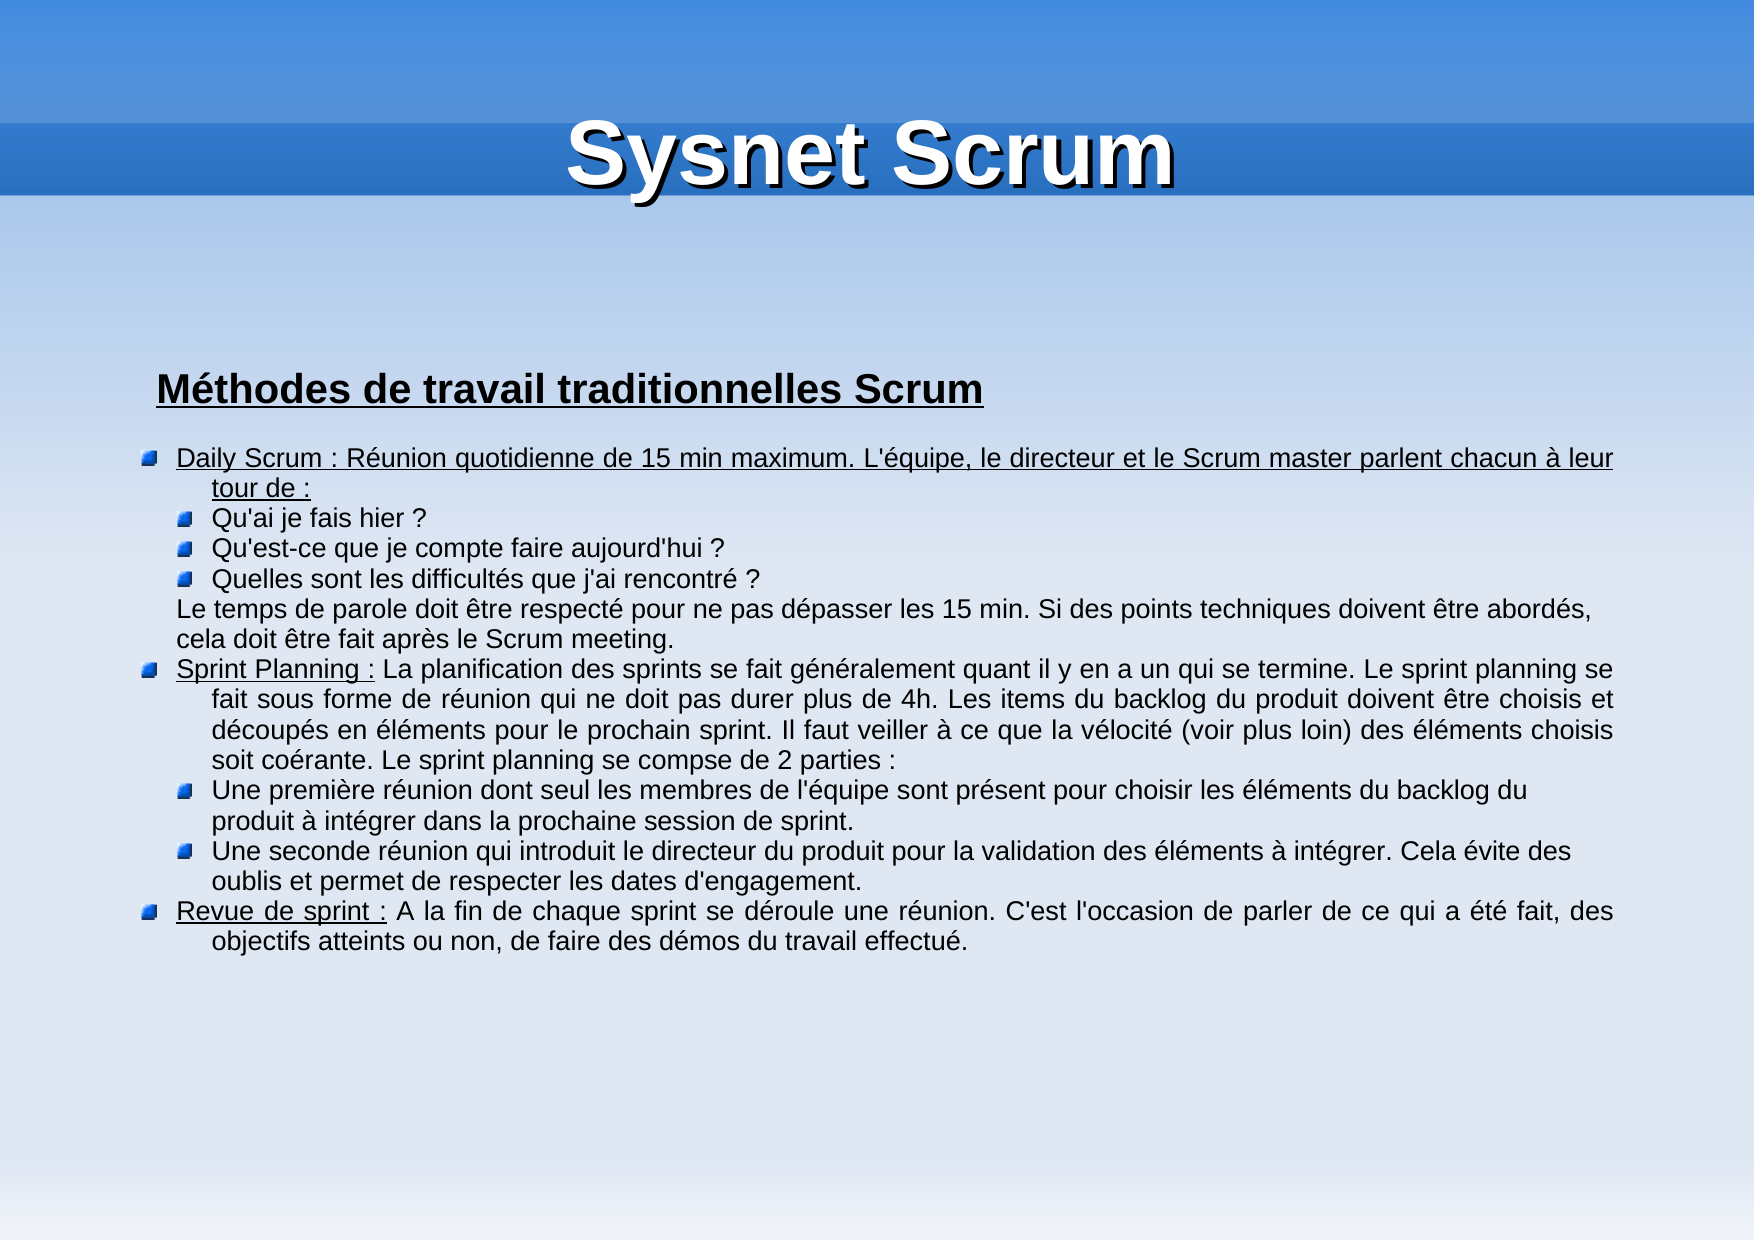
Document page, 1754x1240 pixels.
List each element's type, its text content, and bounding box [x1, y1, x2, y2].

title Sysnet Scrum [135, 59, 1608, 247]
subtitle Méthodes de travail traditionnelles Scrum Daily Scrum : Réunion quotidienne de 15 min maximum. L'équipe, le directeur et le Scrum master parlent chacun à leur tour de : Qu'ai je fais hier ? Qu'est-ce que je compte faire aujourd'hui ? Quelles sont les difficultés que j'ai rencontré ? Le temps de parole doit être respecté pour ne pas dépasser les 15 min. Si des points techniques doivent être abordés, cela doit être fait après le Scrum meeting. Sprint Planning : La planification des sprints se fait généralement quant il y en a un qui se termine. Le sprint planning se fait sous forme de réunion qui ne doit pas durer plus de 4h. Les items du backlog du produit doivent être choisis et découpés en éléments pour le prochain sprint. Il faut veiller à ce que la vélocité (voir plus loin) des éléments choisis soit coérante. Le sprint planning se compse de 2 parties : Une première réunion dont seul les membres de l'équipe sont présent pour choisir les éléments du backlog du produit à intégrer dans la prochaine session de sprint. Une seconde réunion qui introduit le directeur du produit pour la validation des éléments à intégrer. Cela évite des oublis et permet de respecter les dates d'engagement. Revue de sprint : A la fin de chaque sprint se déroule une réunion. C'est l'occasion de parler de ce qui a été fait, des objectifs atteints ou non, de faire des démos du travail effectué. [140, 328, 1614, 1055]
picture [0, 0, 1754, 1240]
